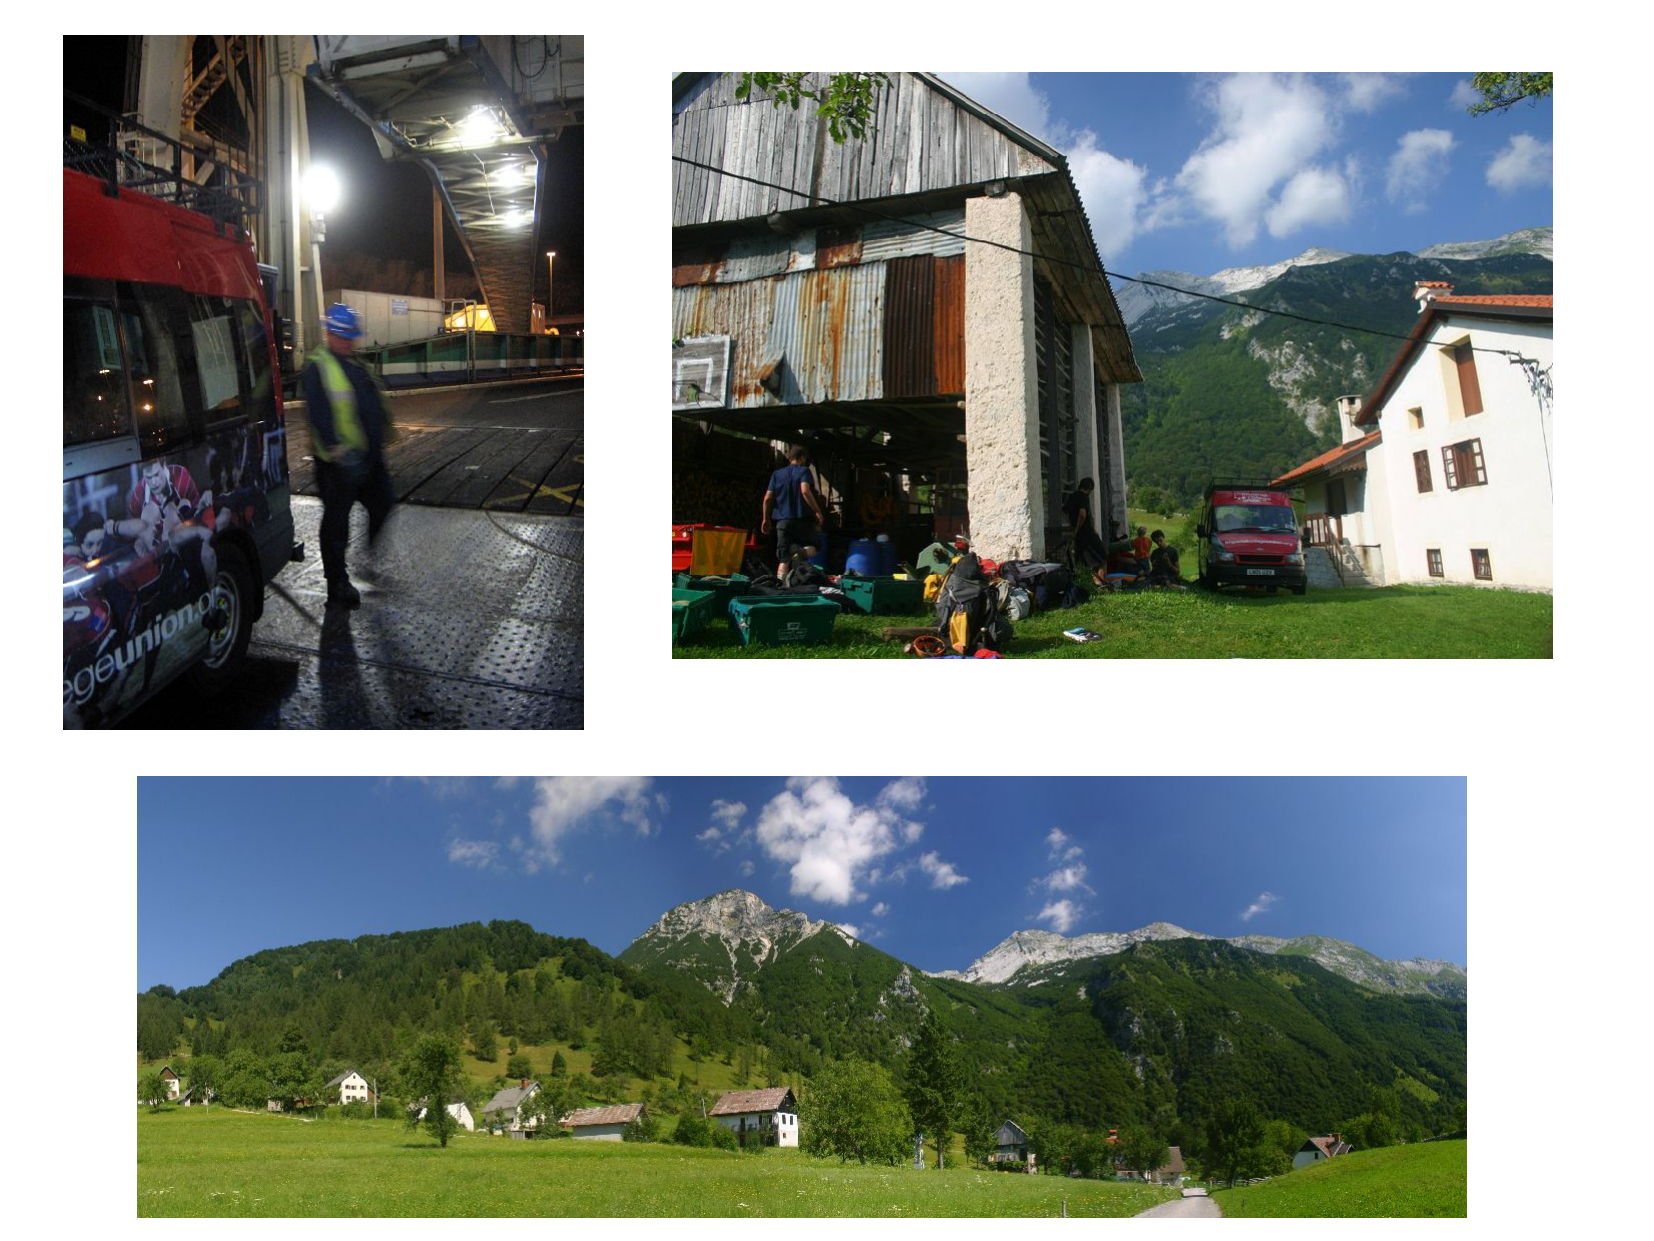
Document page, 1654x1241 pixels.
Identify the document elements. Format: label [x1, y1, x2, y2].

picture [63, 35, 584, 730]
picture [672, 72, 1553, 659]
picture [137, 776, 1467, 1218]
